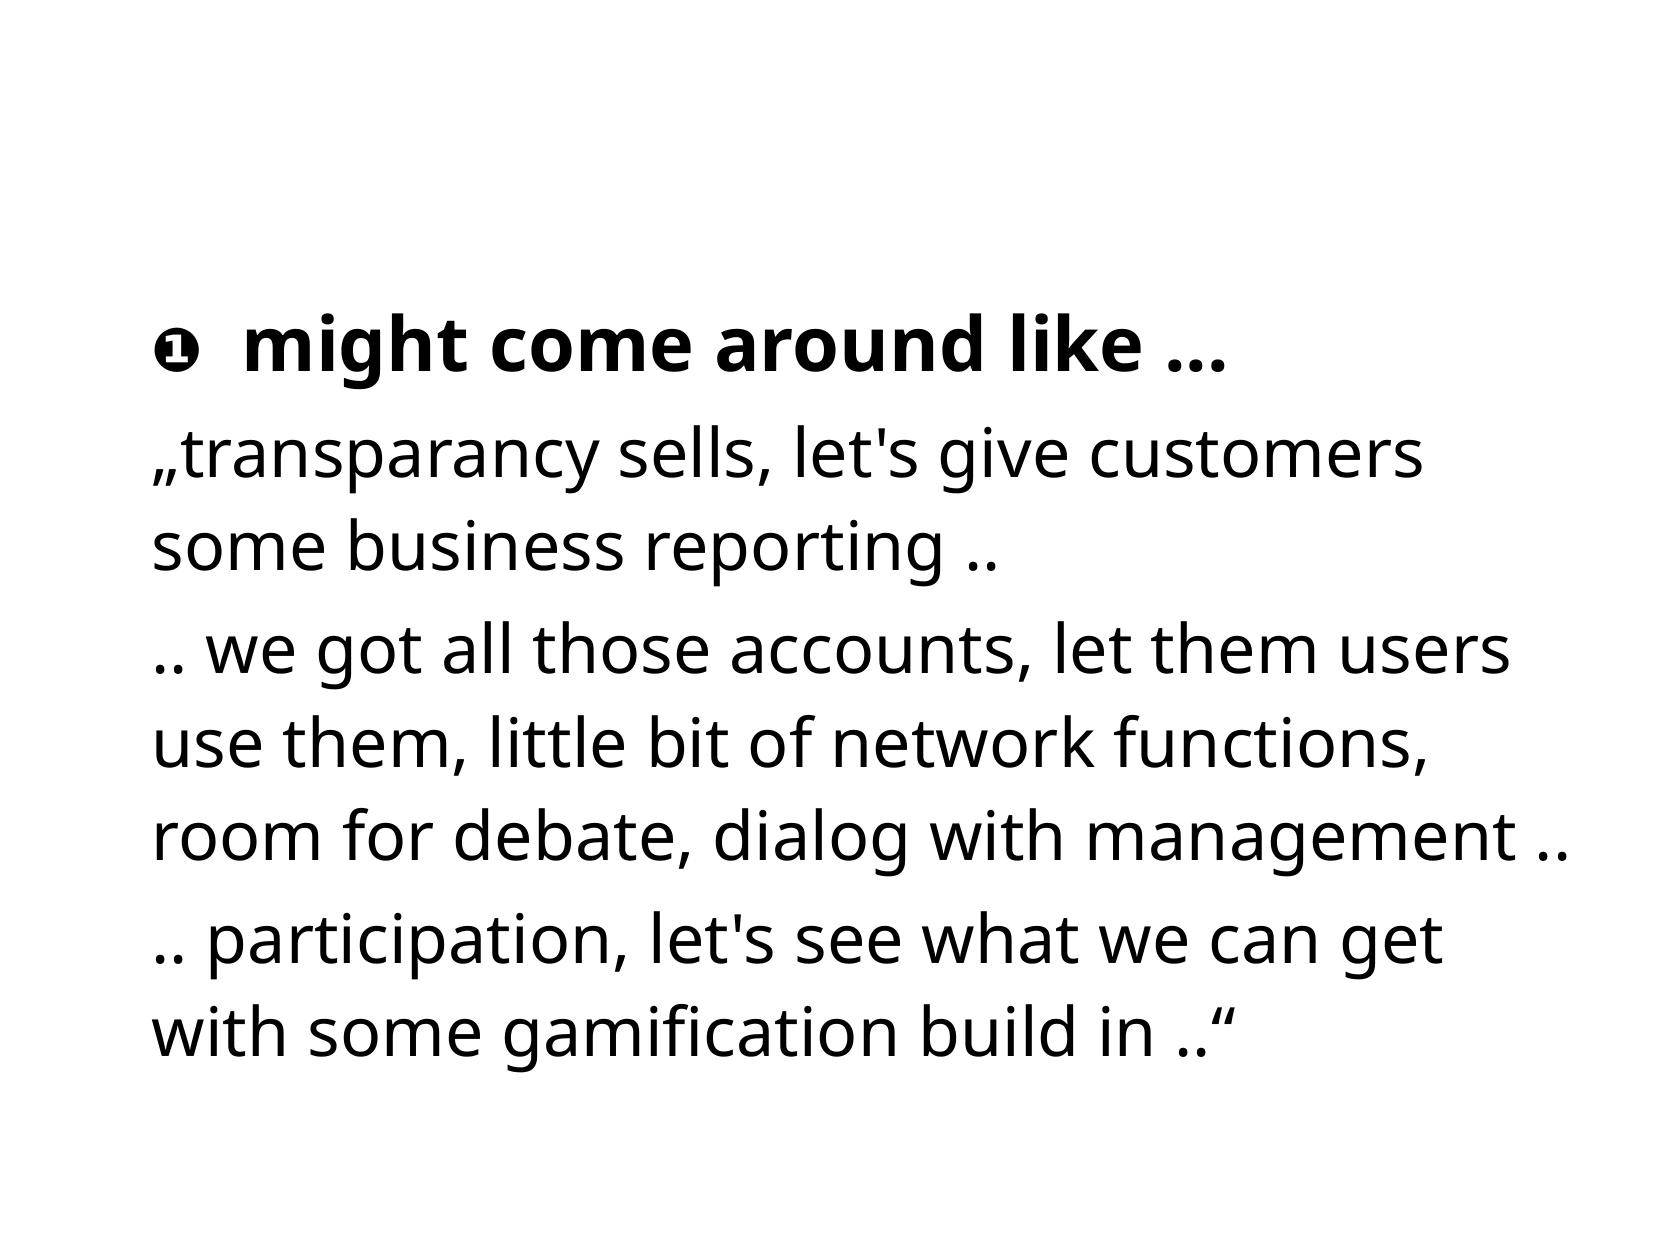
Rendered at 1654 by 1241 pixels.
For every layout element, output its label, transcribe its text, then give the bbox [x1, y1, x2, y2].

list ❶ might come around like ... „transparancy sells, let's give customers some business reporting .. .. we got all those accounts, let them users use them, little bit of network functions, room for debate, dialog with management .. .. participation, let's see what we can get with some gamification build in ..“ [87, 290, 1576, 1170]
